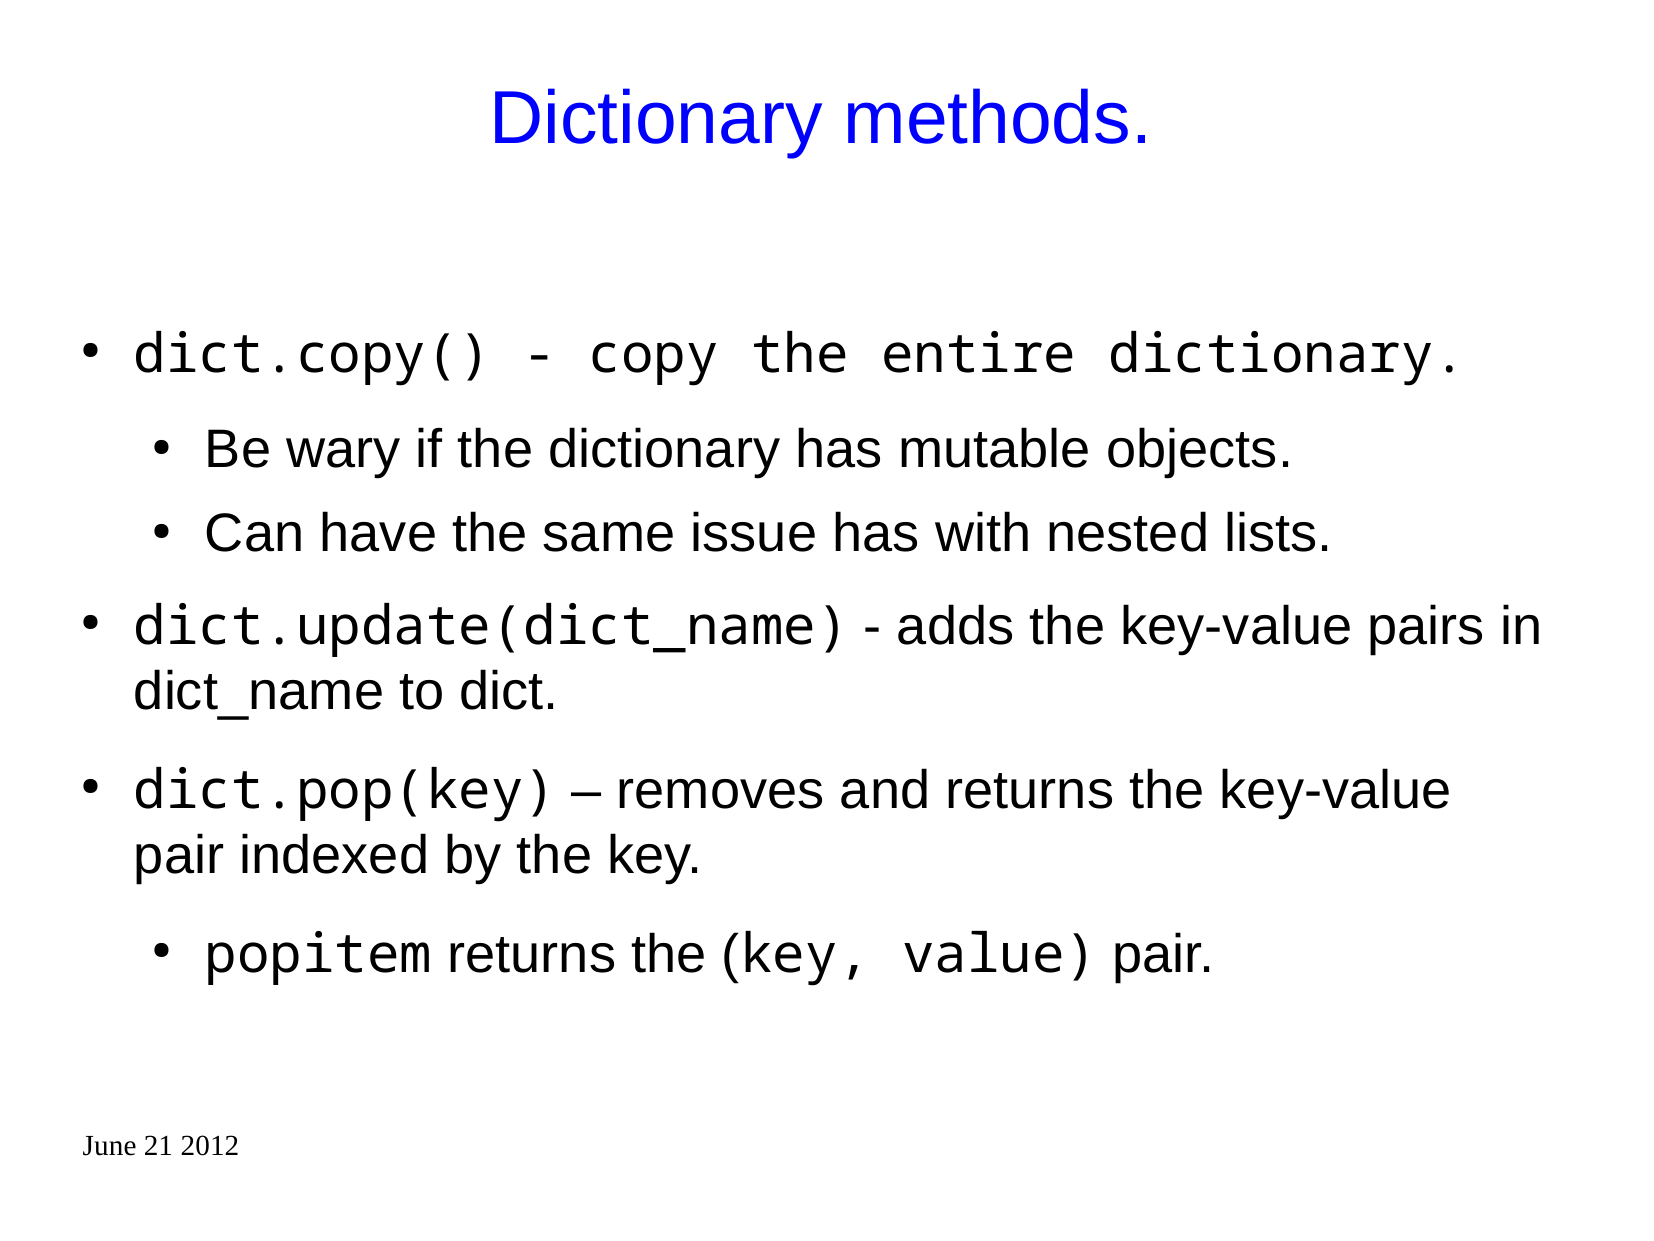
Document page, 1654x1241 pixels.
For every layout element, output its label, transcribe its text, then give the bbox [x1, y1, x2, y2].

list dict.copy() - copy the entire dictionary. Be wary if the dictionary has mutable objects. Can have the same issue has with nested lists. dict.update(dict_name) - adds the key-value pairs in dict_name to dict. dict.pop(key) – removes and returns the key-value pair indexed by the key. popitem returns the (key, value) pair. [63, 314, 1552, 1134]
title Dictionary methods. [76, 58, 1565, 178]
